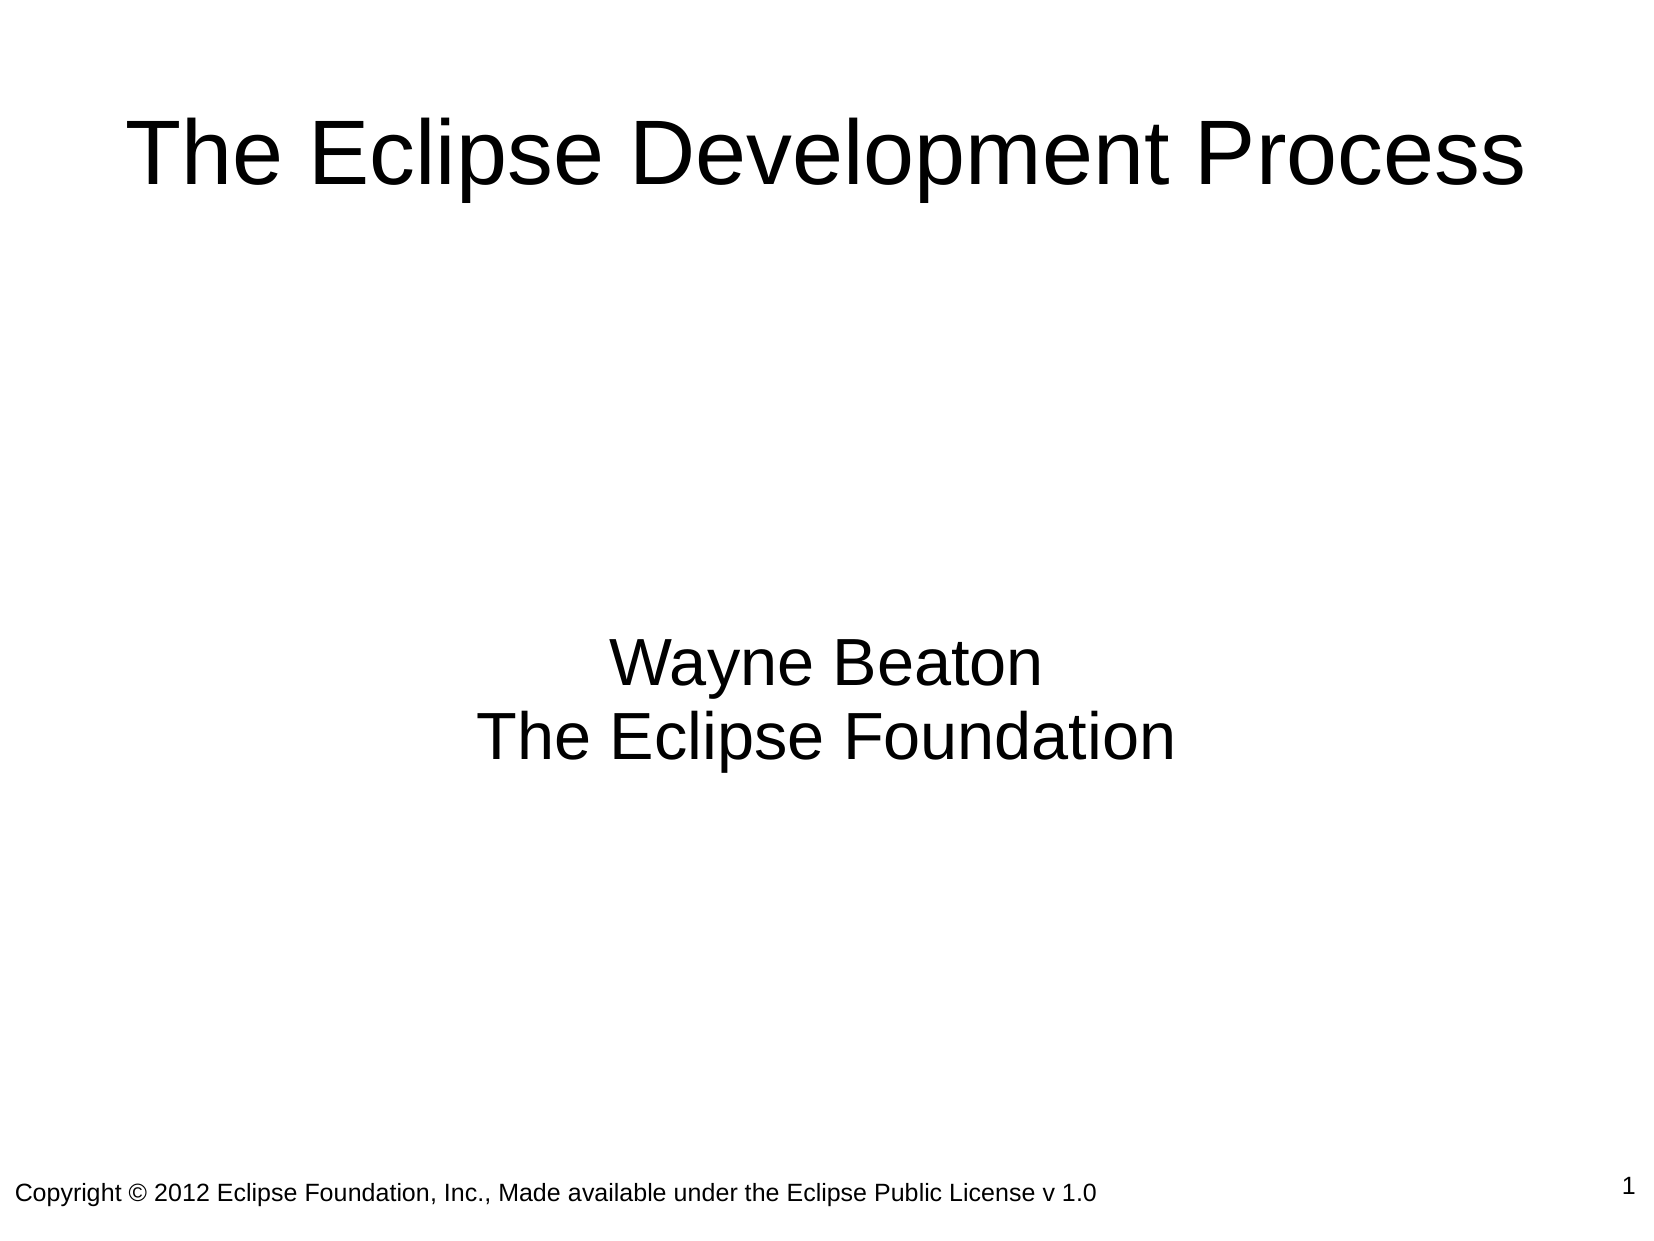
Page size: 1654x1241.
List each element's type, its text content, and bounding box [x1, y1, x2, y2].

title The Eclipse Development Process [82, 49, 1571, 257]
subtitle Wayne Beaton The Eclipse Foundation [82, 290, 1571, 1109]
